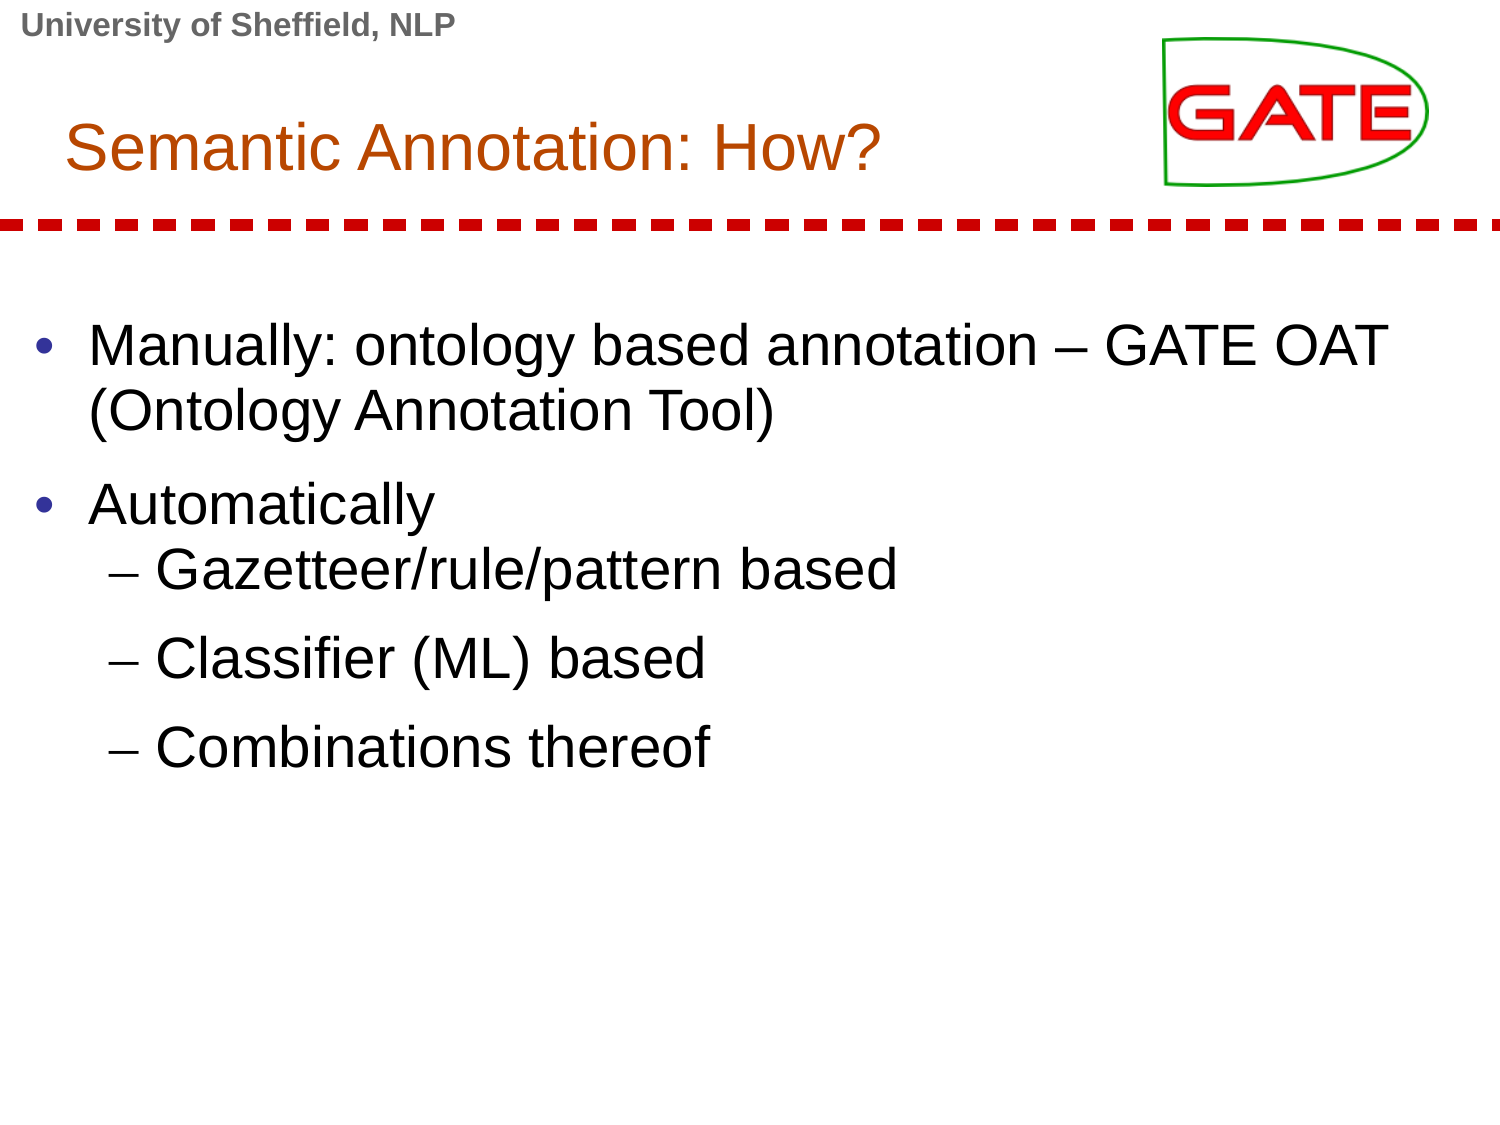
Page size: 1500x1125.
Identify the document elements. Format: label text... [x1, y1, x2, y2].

title Semantic Annotation: How? [50, 53, 970, 241]
picture [1162, 37, 1429, 187]
list Manually: ontology based annotation – GATE OAT (Ontology Annotation Tool) Automatically Gazetteer/rule/pattern based Classifier (ML) based Combinations thereof [19, 305, 1418, 1007]
